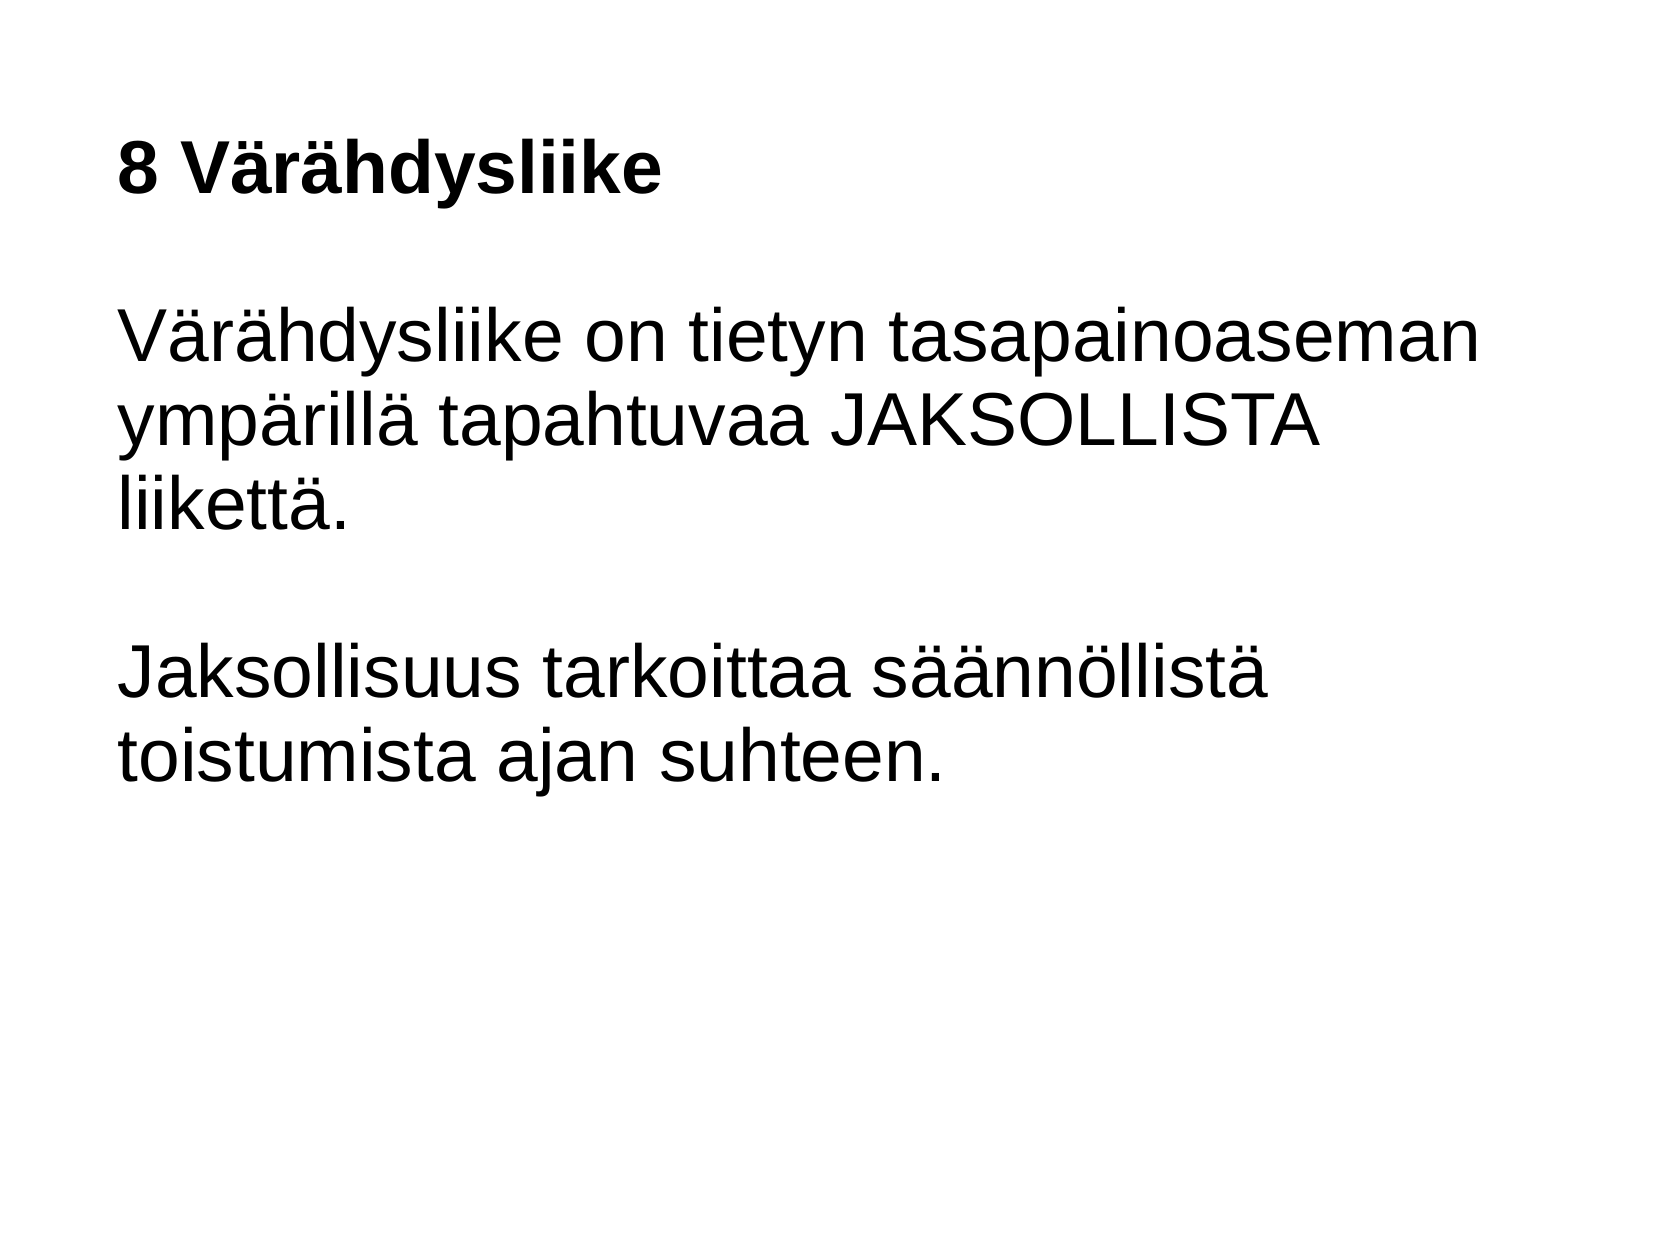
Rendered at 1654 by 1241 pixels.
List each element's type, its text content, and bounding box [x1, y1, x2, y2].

text_box 8 Värähdysliike Värähdysliike on tietyn tasapainoaseman ympärillä tapahtuvaa JAKSOLLISTA liikettä. Jaksollisuus tarkoittaa säännöllistä toistumista ajan suhteen. [102, 118, 1560, 805]
